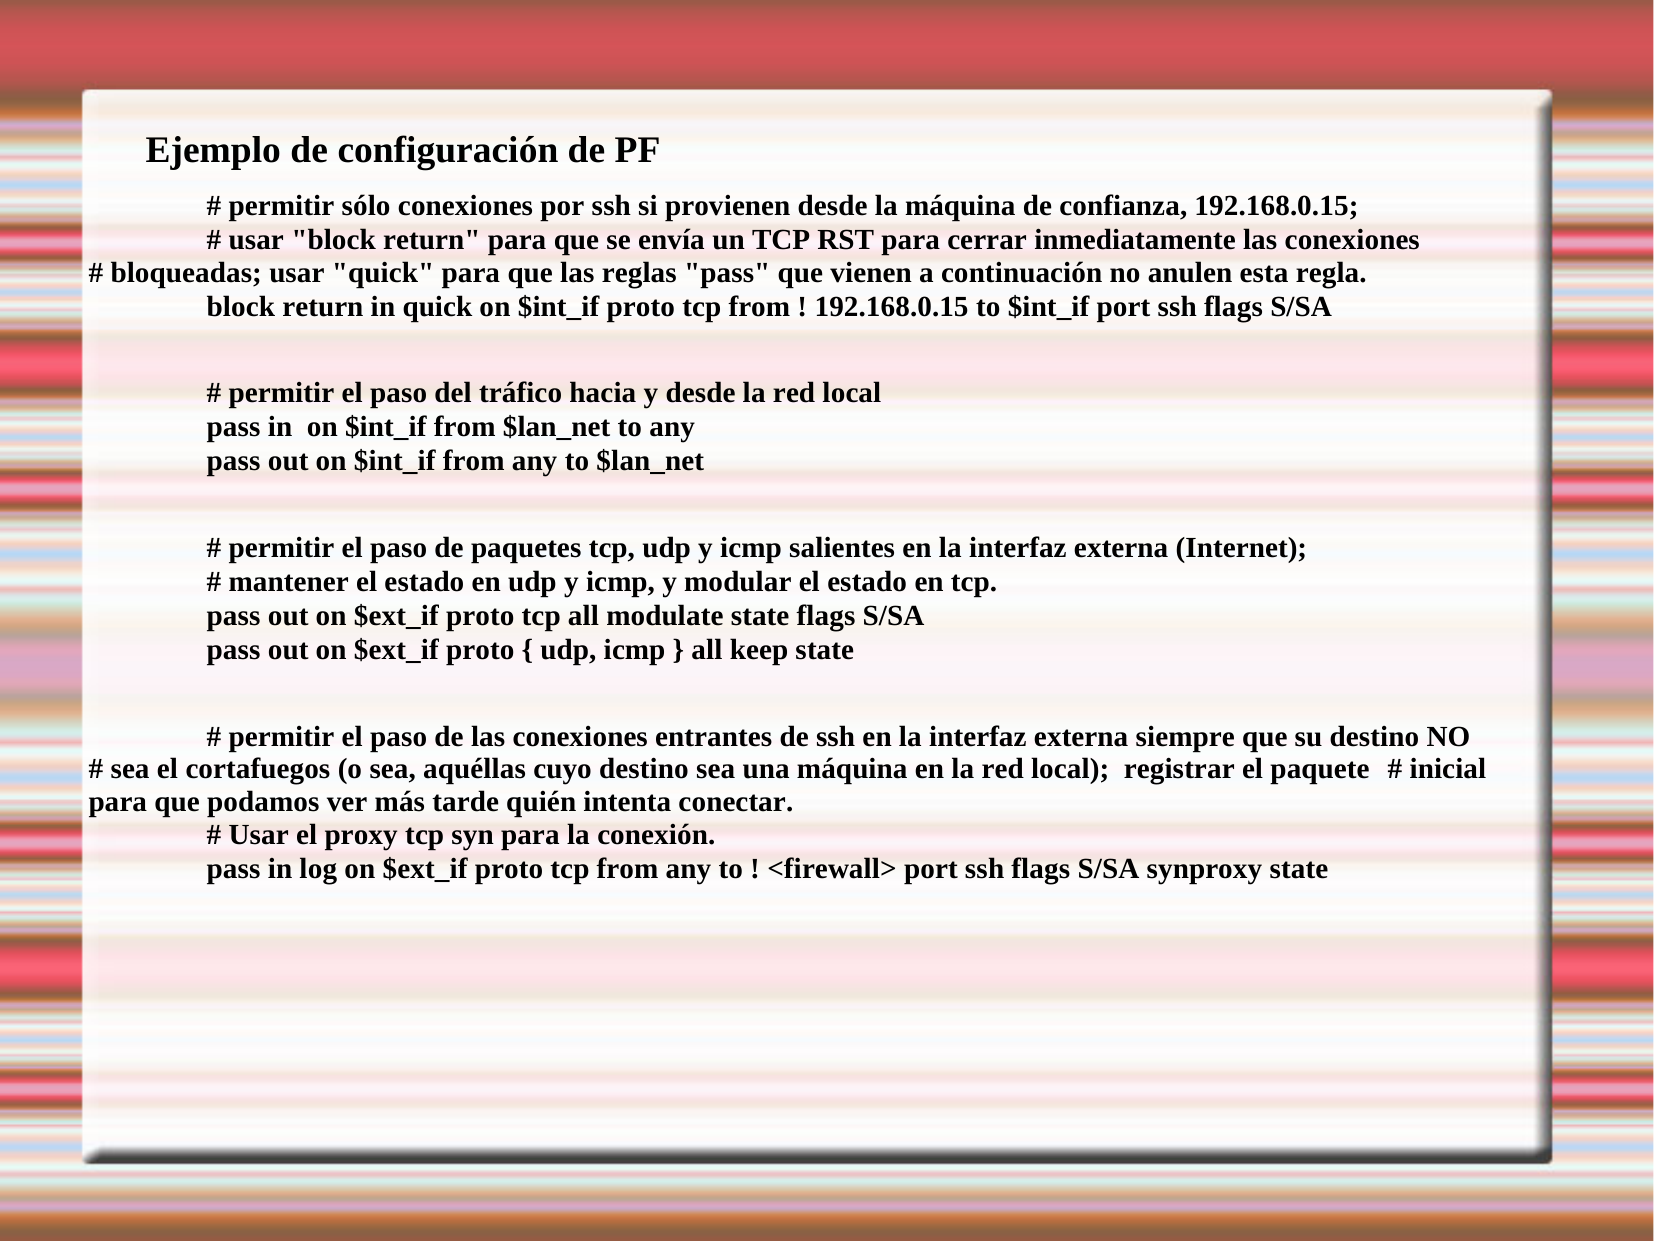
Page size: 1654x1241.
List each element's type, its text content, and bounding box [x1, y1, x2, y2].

text_box Ejemplo de configuración de PF # permitir sólo conexiones por ssh si provienen desde la máquina de confianza, 192.168.0.15; # usar "block return" para que se envía un TCP RST para cerrar inmediatamente las conexiones # bloqueadas; usar "quick" para que las reglas "pass" que vienen a continuación no anulen esta regla. block return in quick on $int_if proto tcp from ! 192.168.0.15 to $int_if port ssh flags S/SA # permitir el paso del tráfico hacia y desde la red local pass in on $int_if from $lan_net to any pass out on $int_if from any to $lan_net # permitir el paso de paquetes tcp, udp y icmp salientes en la interfaz externa (Internet); # mantener el estado en udp y icmp, y modular el estado en tcp. pass out on $ext_if proto tcp all modulate state flags S/SA pass out on $ext_if proto { udp, icmp } all keep state # permitir el paso de las conexiones entrantes de ssh en la interfaz externa siempre que su destino NO # sea el cortafuegos (o sea, aquéllas cuyo destino sea una máquina en la red local); registrar el paquete # inicial para que podamos ver más tarde quién intenta conectar. # Usar el proxy tcp syn para la conexión. pass in log on $ext_if proto tcp from any to ! <firewall> port ssh flags S/SA synproxy state [88, 128, 1506, 1063]
picture [0, 0, 1654, 1241]
